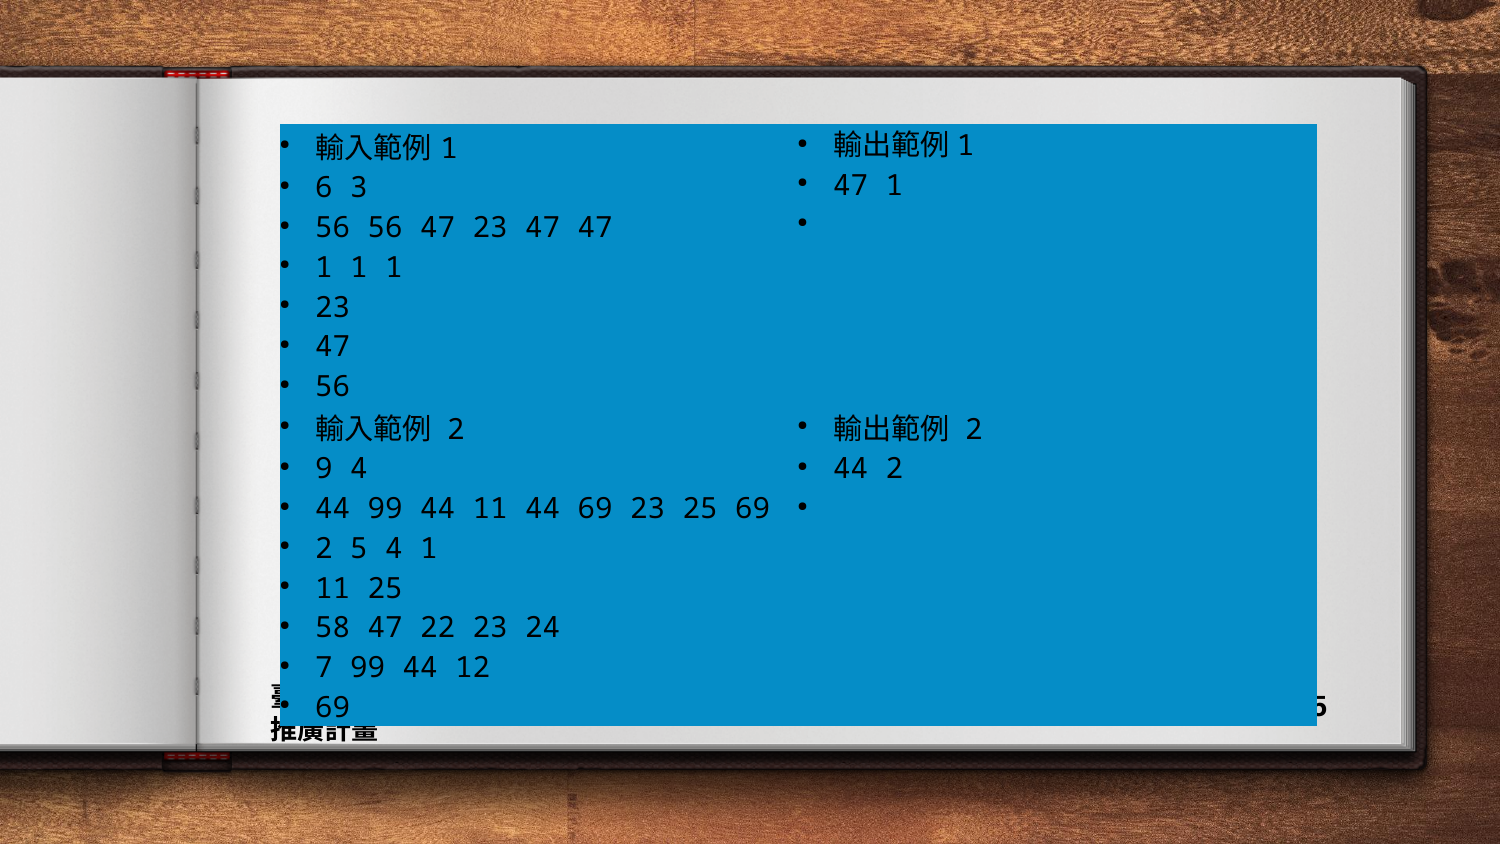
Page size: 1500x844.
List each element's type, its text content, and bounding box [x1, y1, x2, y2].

table_cell 輸入範例 2 9 4 44 99 44 11 44 69 23 25 69 2 5 4 1 11 25 58 47 22 23 24 7 99 44 12 69 [280, 405, 798, 726]
table_header 輸入範例1 6 3 56 56 47 23 47 47 1 1 1 23 47 56 [280, 124, 798, 405]
table_cell 輸出範例 2 44 2 [798, 405, 1317, 726]
table_header 輸出範例1 47 1 [798, 124, 1317, 405]
text_box 5 [1295, 672, 1386, 737]
